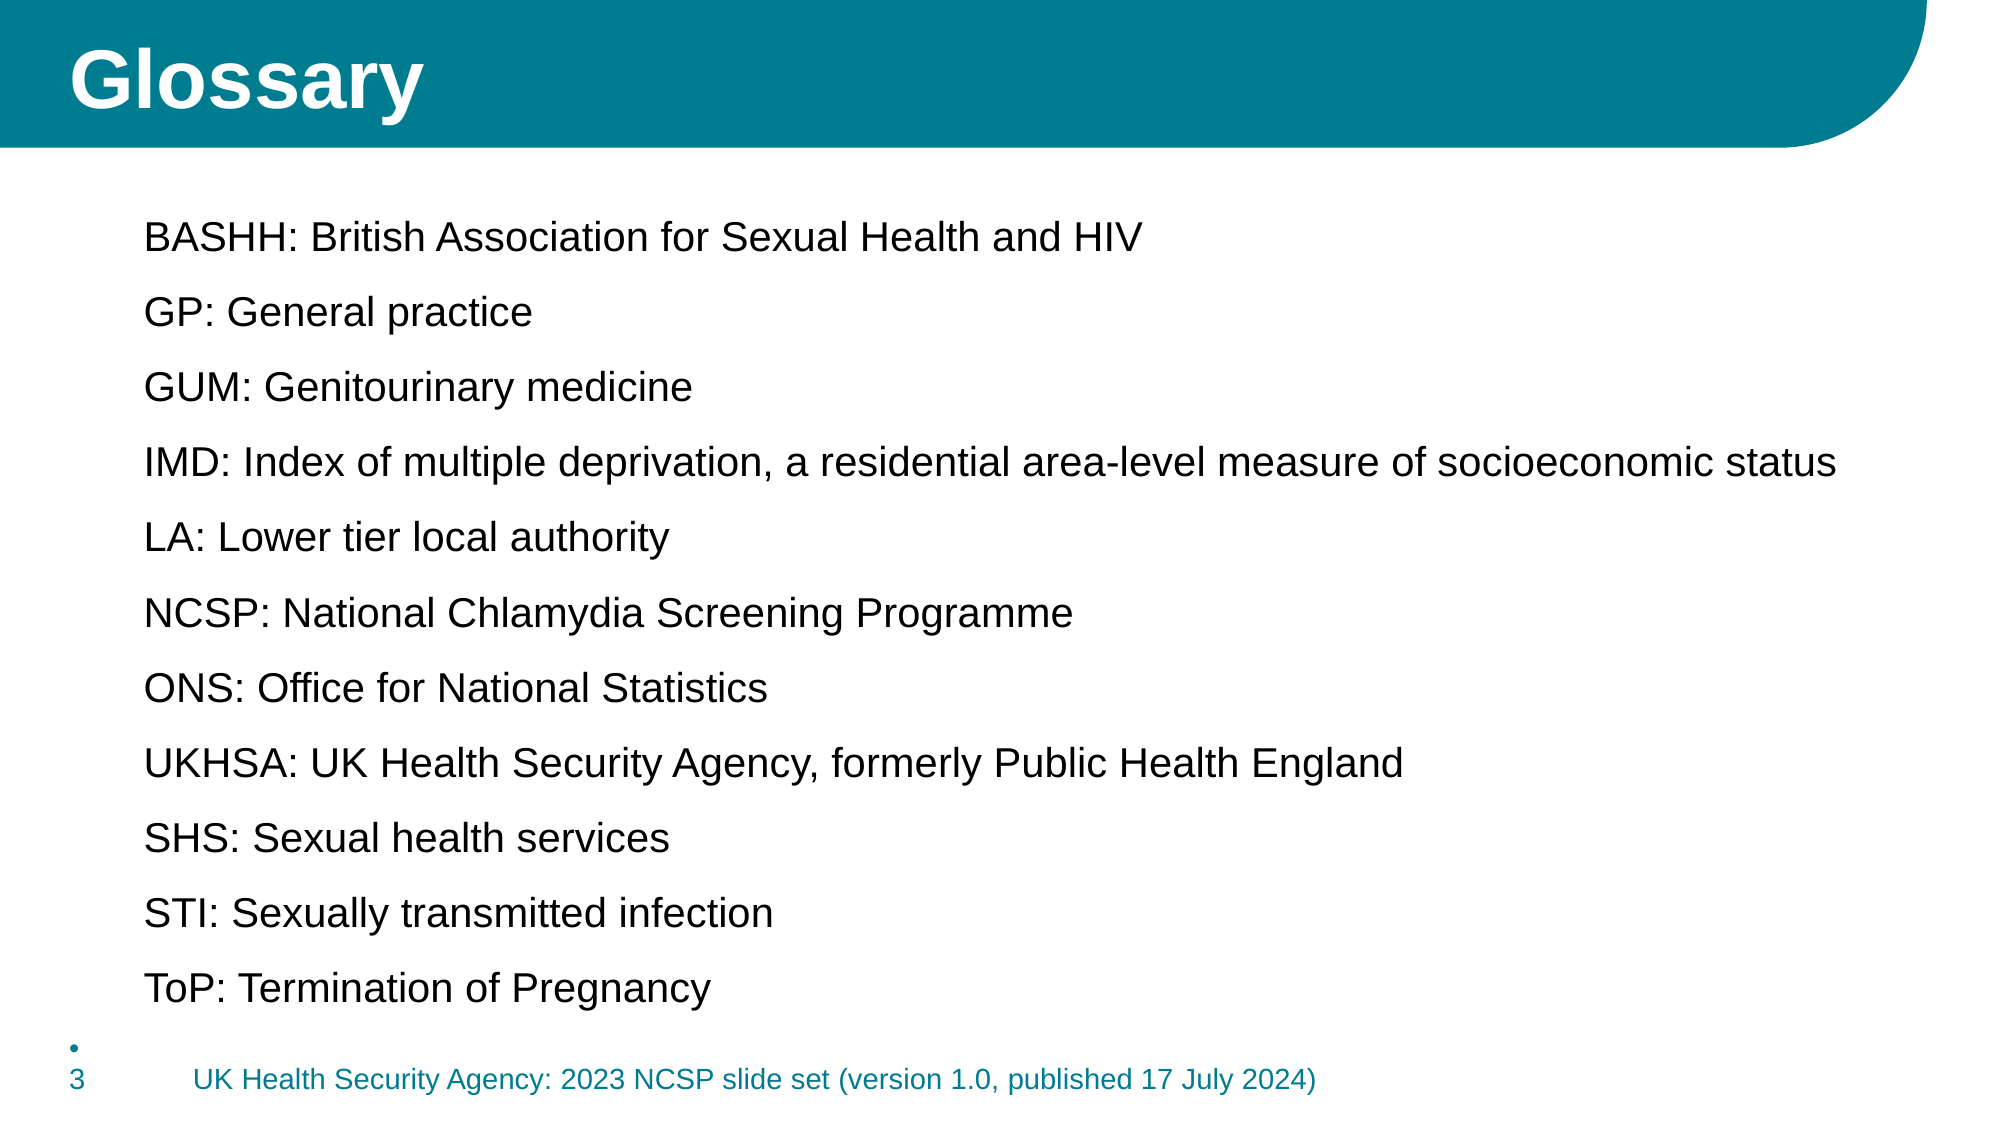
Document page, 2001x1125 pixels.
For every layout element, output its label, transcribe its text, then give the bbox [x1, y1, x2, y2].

title Glossary [54, 29, 1780, 134]
list BASHH: British Association for Sexual Health and HIV GP: General practice GUM: Genitourinary medicine IMD: Index of multiple deprivation, a residential area-level measure of socioeconomic status LA: Lower tier local authority NCSP: National Chlamydia Screening Programme ONS: Office for National Statistics UKHSA: UK Health Security Agency, formerly Public Health England SHS: Sexual health services STI: Sexually transmitted infection ToP: Termination of Pregnancy [54, 177, 1944, 1079]
text_box [54, 1053, 152, 1112]
text_box UK Health Security Agency: 2023 NCSP slide set (version 1.0, published 17 July 2024) [177, 1053, 1820, 1113]
